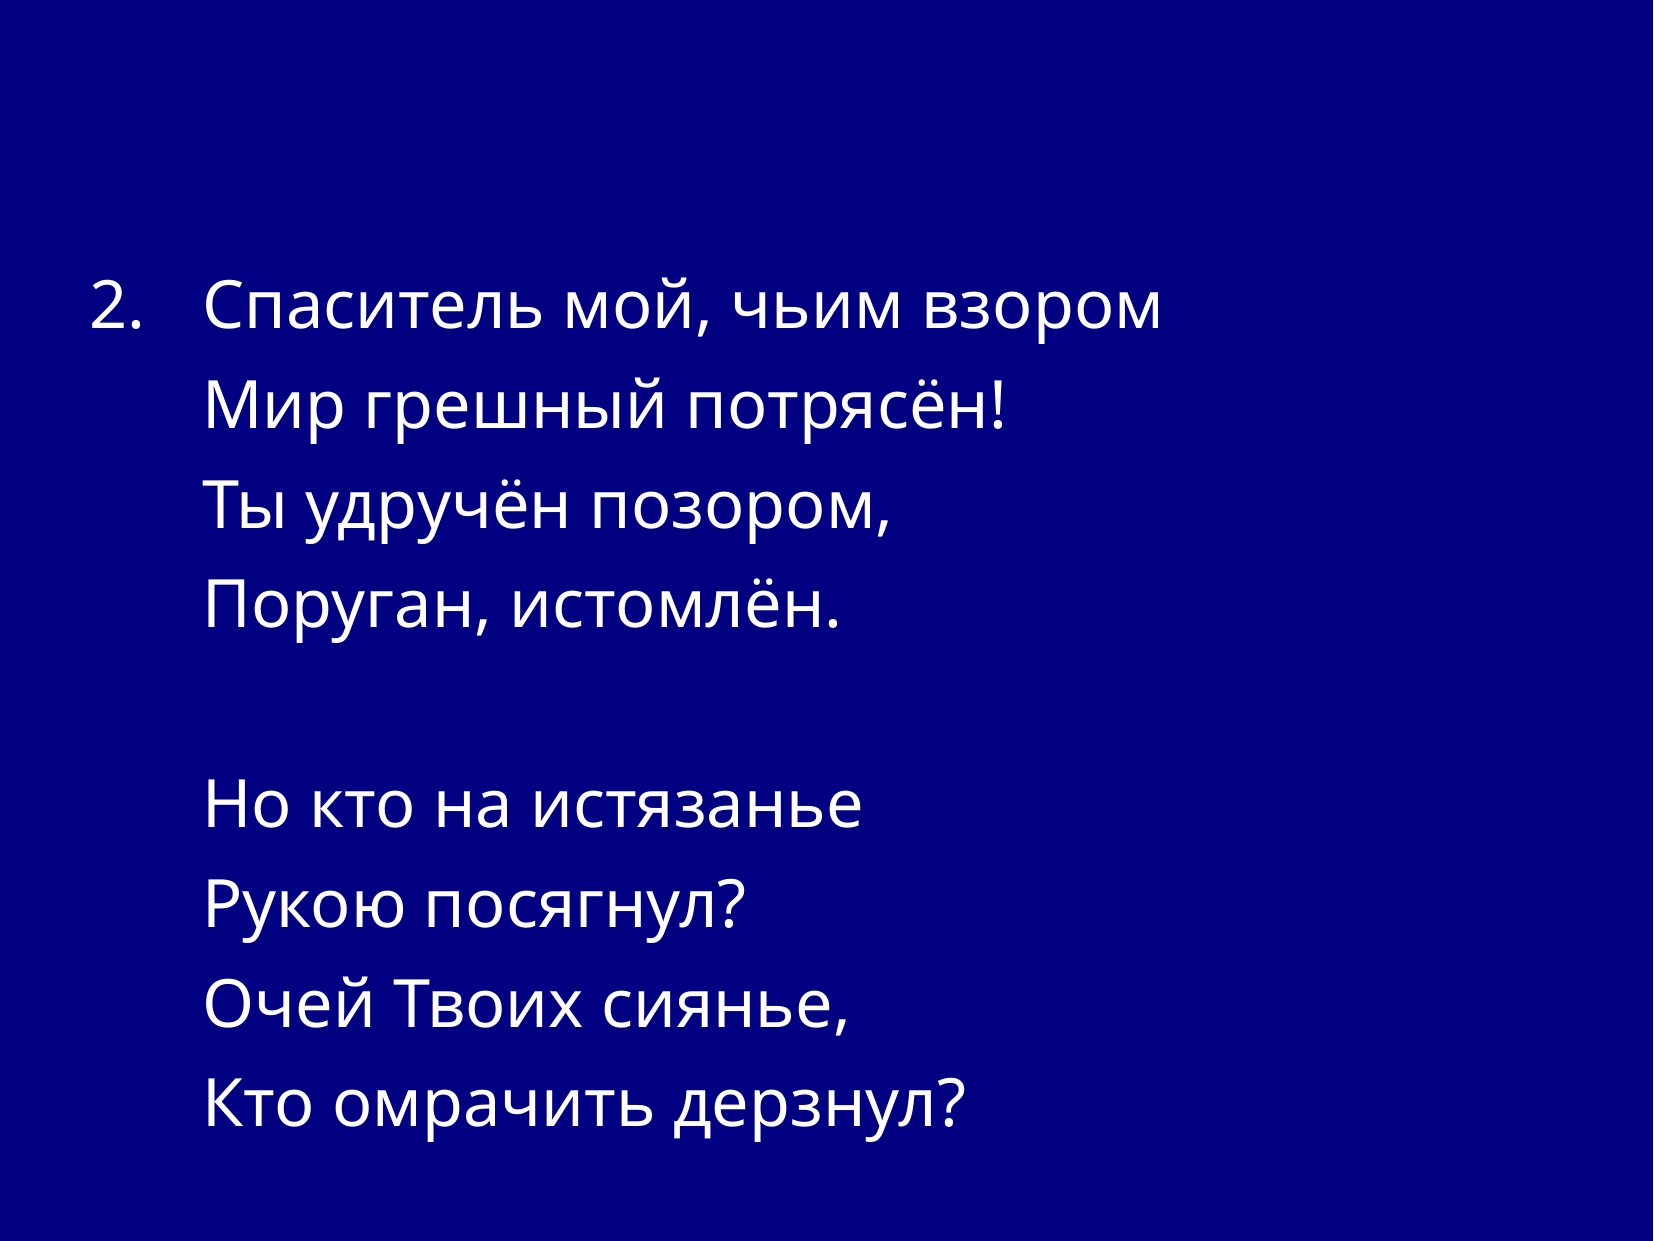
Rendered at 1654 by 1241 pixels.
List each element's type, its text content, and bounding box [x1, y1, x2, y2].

text_box 2. Спаситель мой, чьим взором Мир грешный потрясён! Ты удручён позором, Поруган, истомлён. Но кто на истязанье Рукою посягнул? Очей Твоих сиянье, Кто омрачить дерзнул? [75, 150, 1576, 1163]
